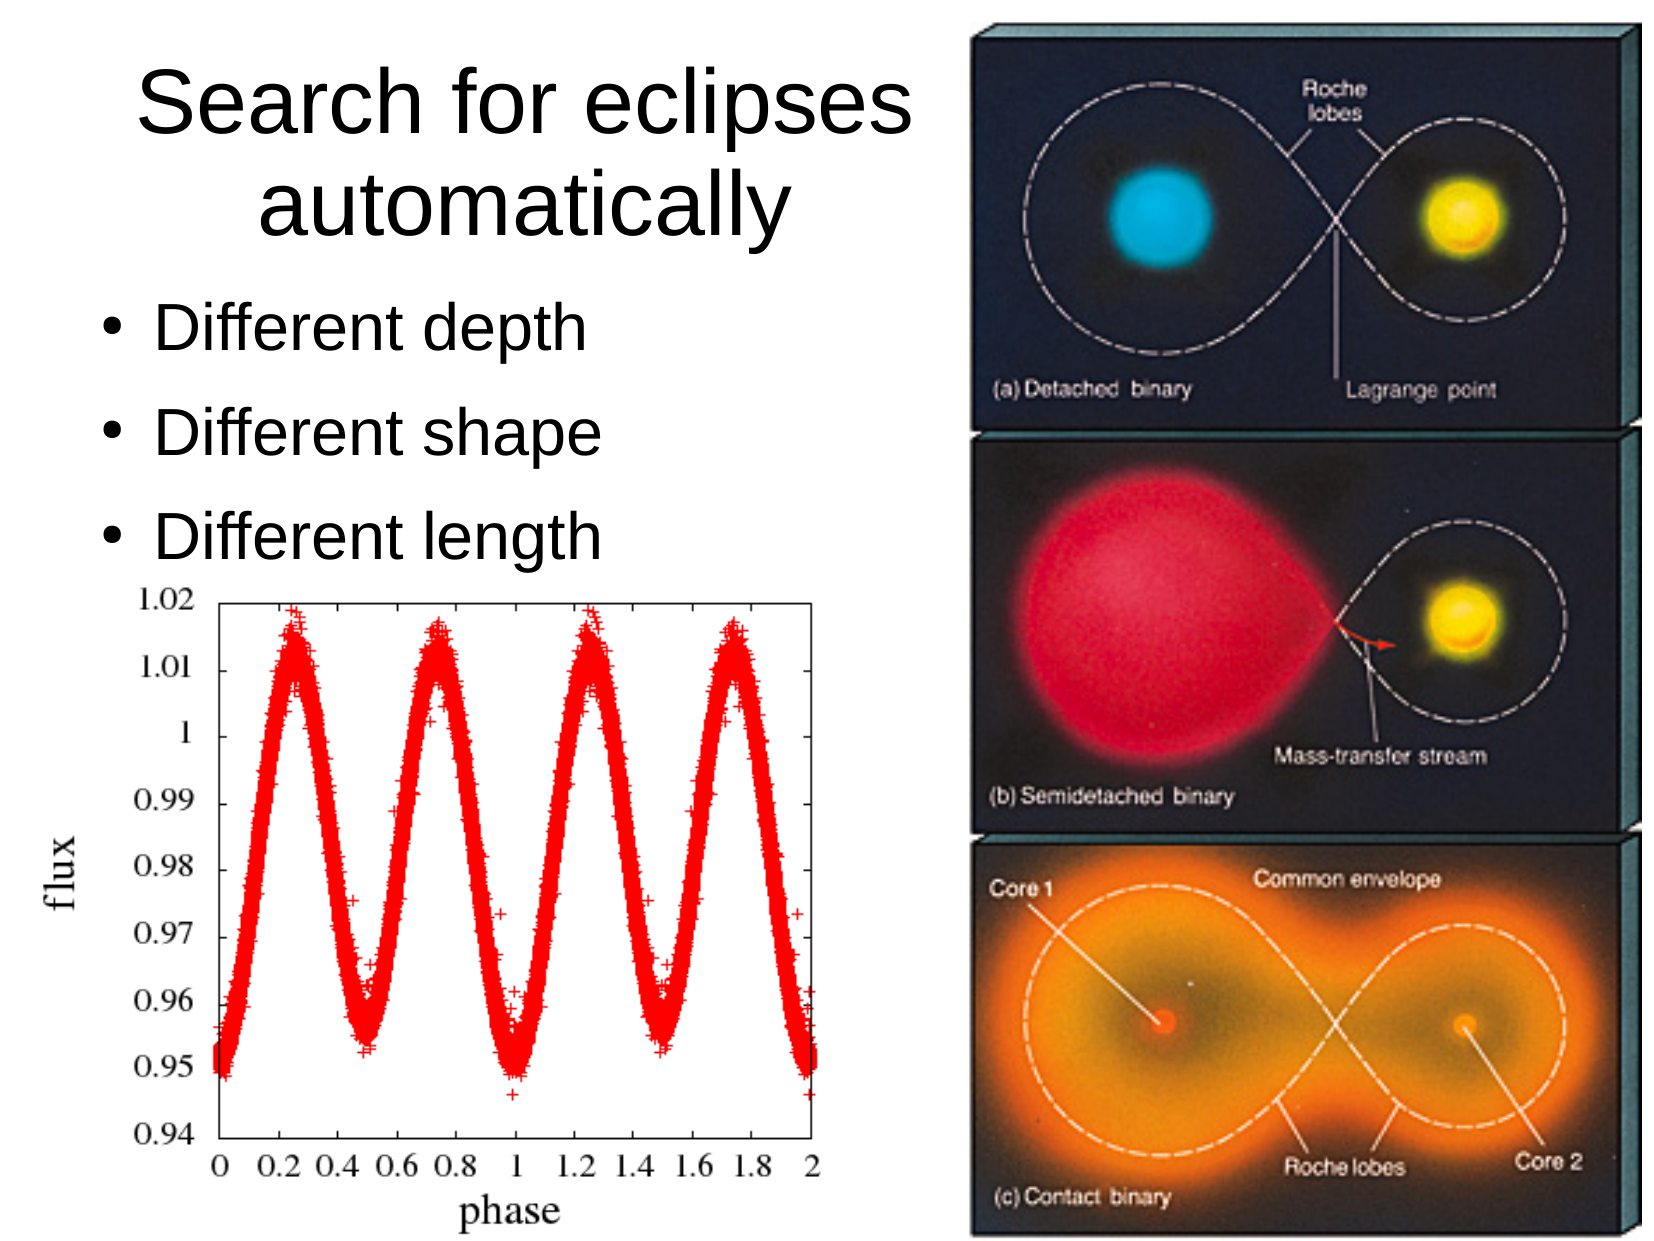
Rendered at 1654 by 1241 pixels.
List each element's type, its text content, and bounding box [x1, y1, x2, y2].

picture [968, 21, 1642, 1241]
title Search for eclipses automatically [82, 49, 968, 257]
picture [11, 566, 869, 1241]
list Different depth Different shape Different length [82, 290, 968, 1010]
